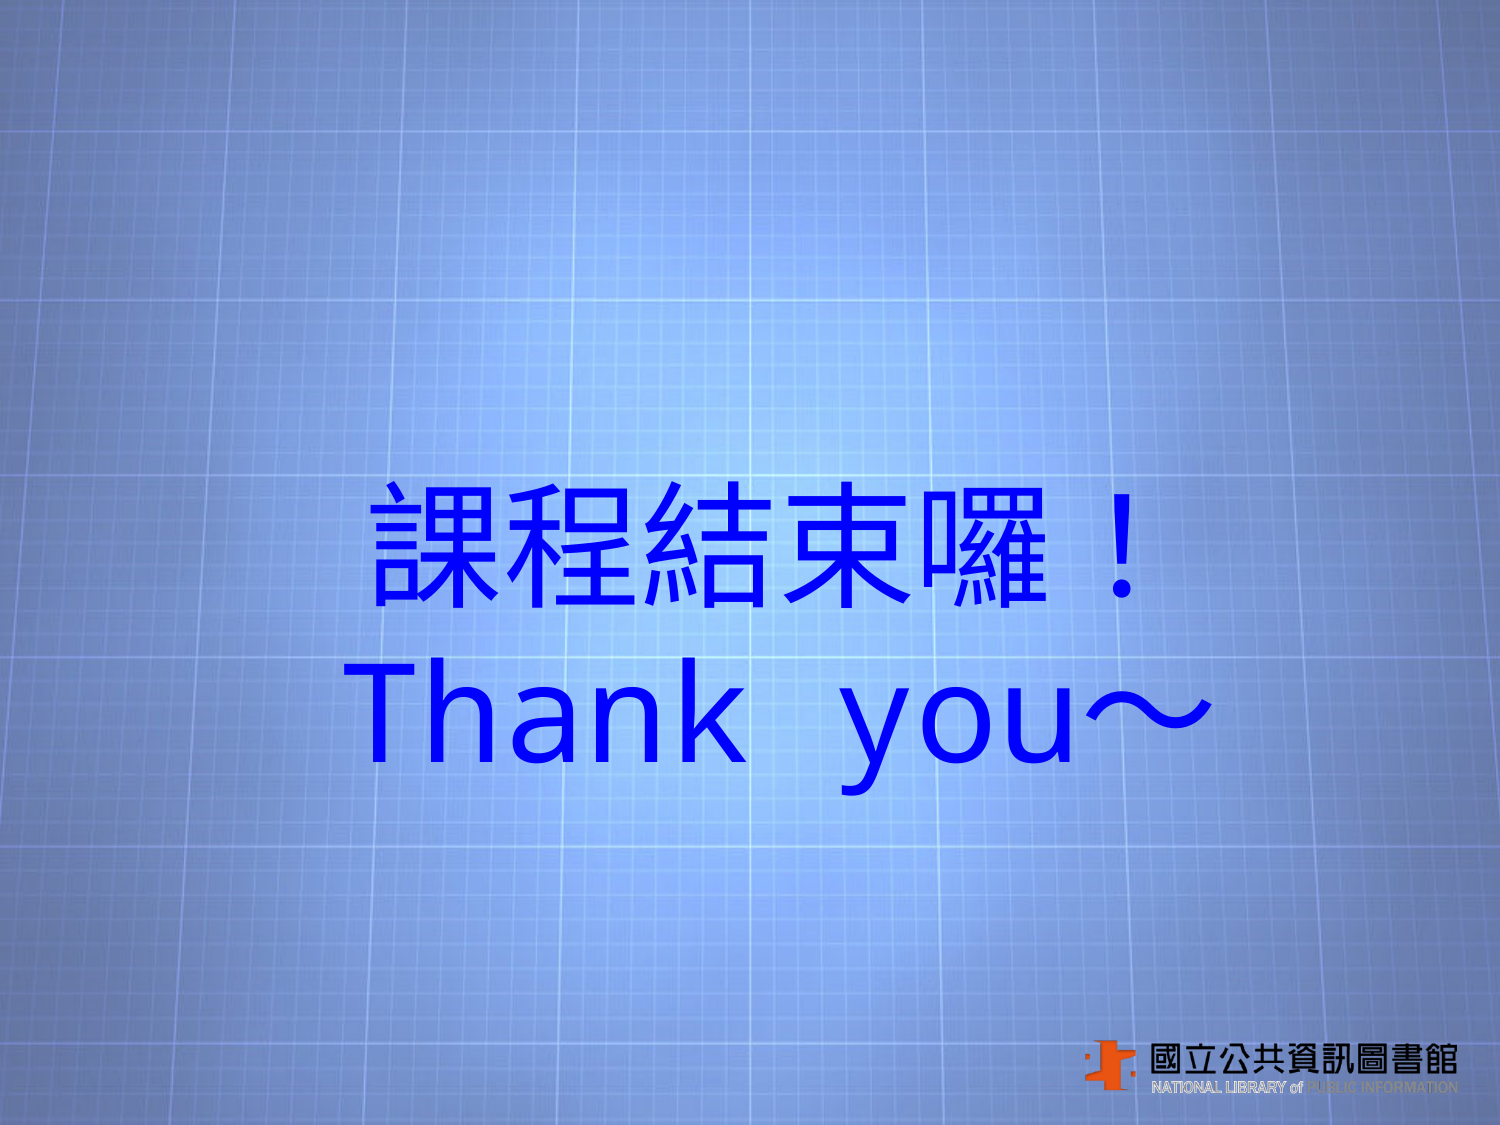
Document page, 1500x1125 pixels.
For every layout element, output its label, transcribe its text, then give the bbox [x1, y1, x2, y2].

picture [0, 0, 1500, 1125]
text_box 課程結束囉！ Thank you～ [215, 445, 1341, 805]
